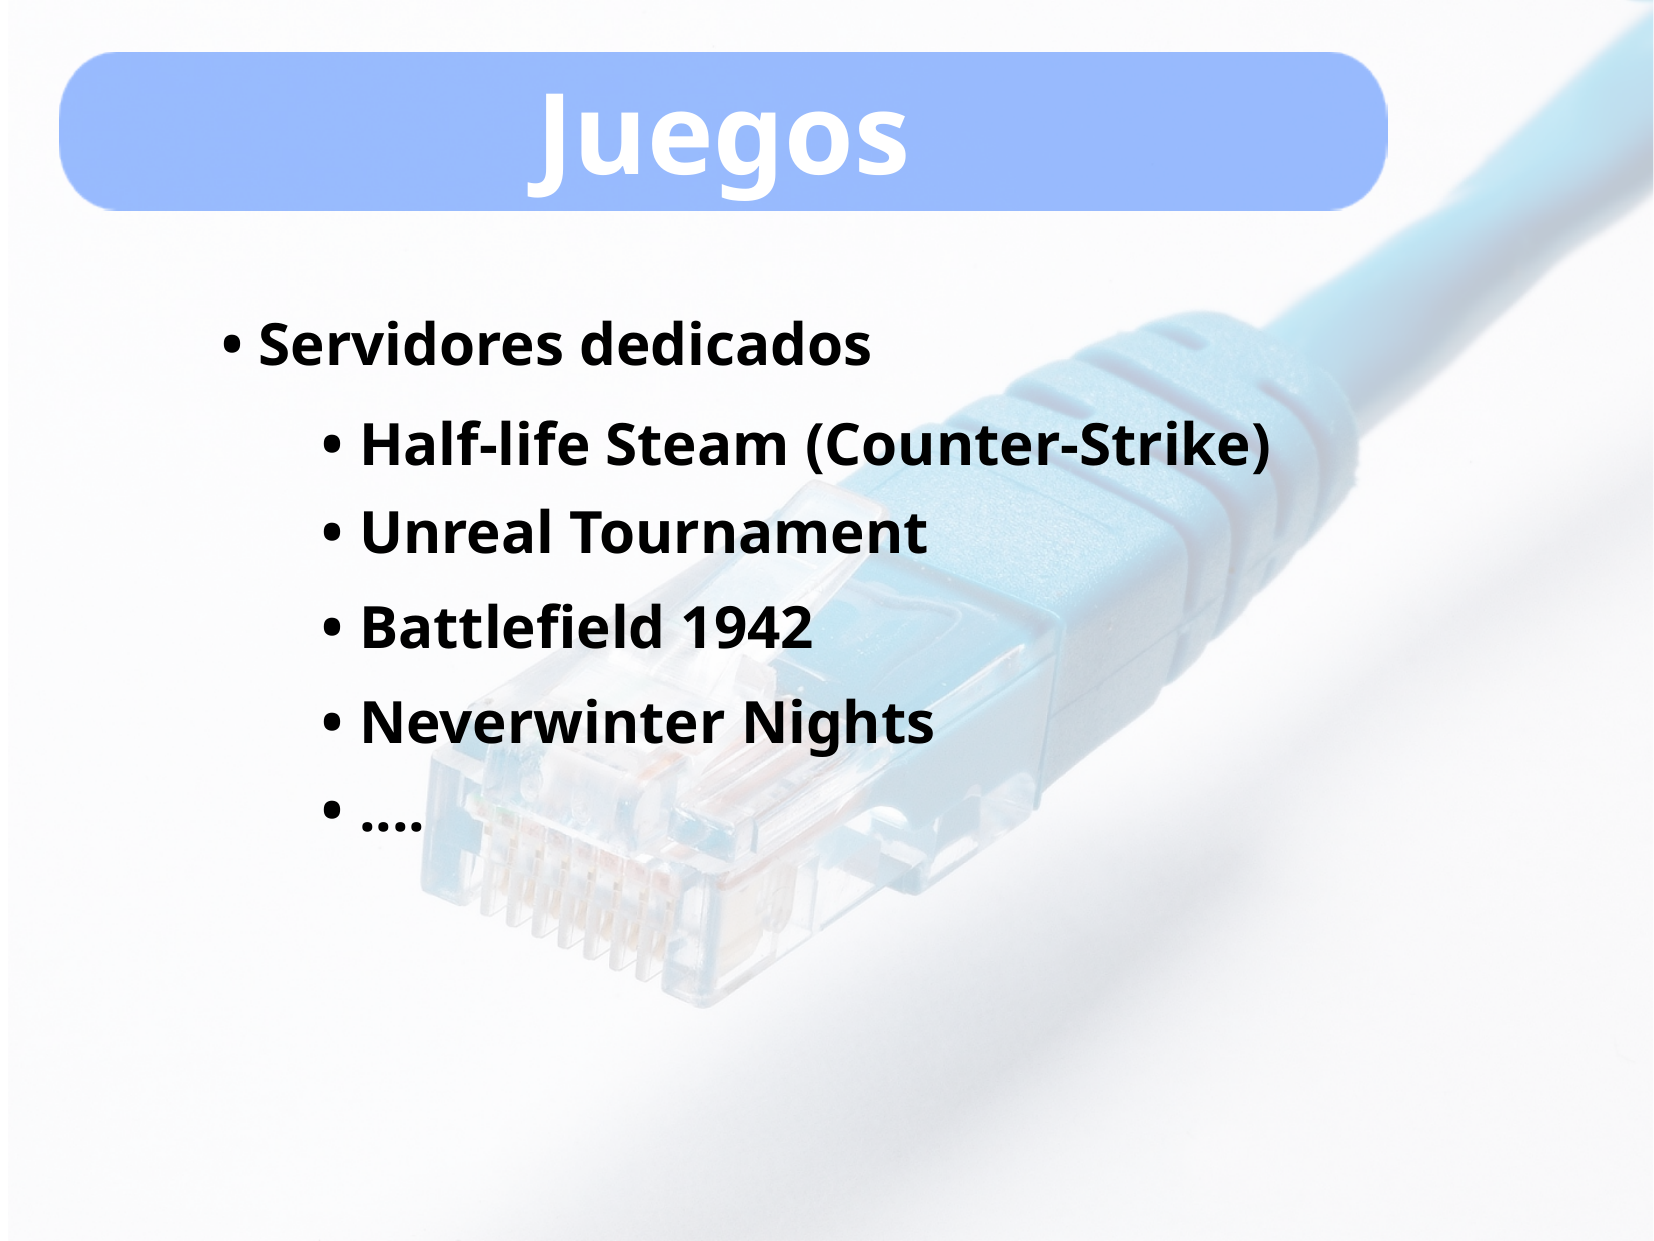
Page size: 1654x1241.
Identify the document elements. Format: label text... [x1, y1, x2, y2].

text_box • Servidores dedicados [206, 295, 945, 388]
text_box • Unreal Tournament [307, 484, 1093, 577]
text_box • Battlefield 1942 [307, 578, 886, 671]
text_box • Neverwinter Nights [307, 673, 975, 762]
picture [8, 0, 1654, 1241]
text_box • .... [307, 762, 975, 854]
text_box • Half-life Steam (Counter-Strike) [307, 395, 1359, 488]
